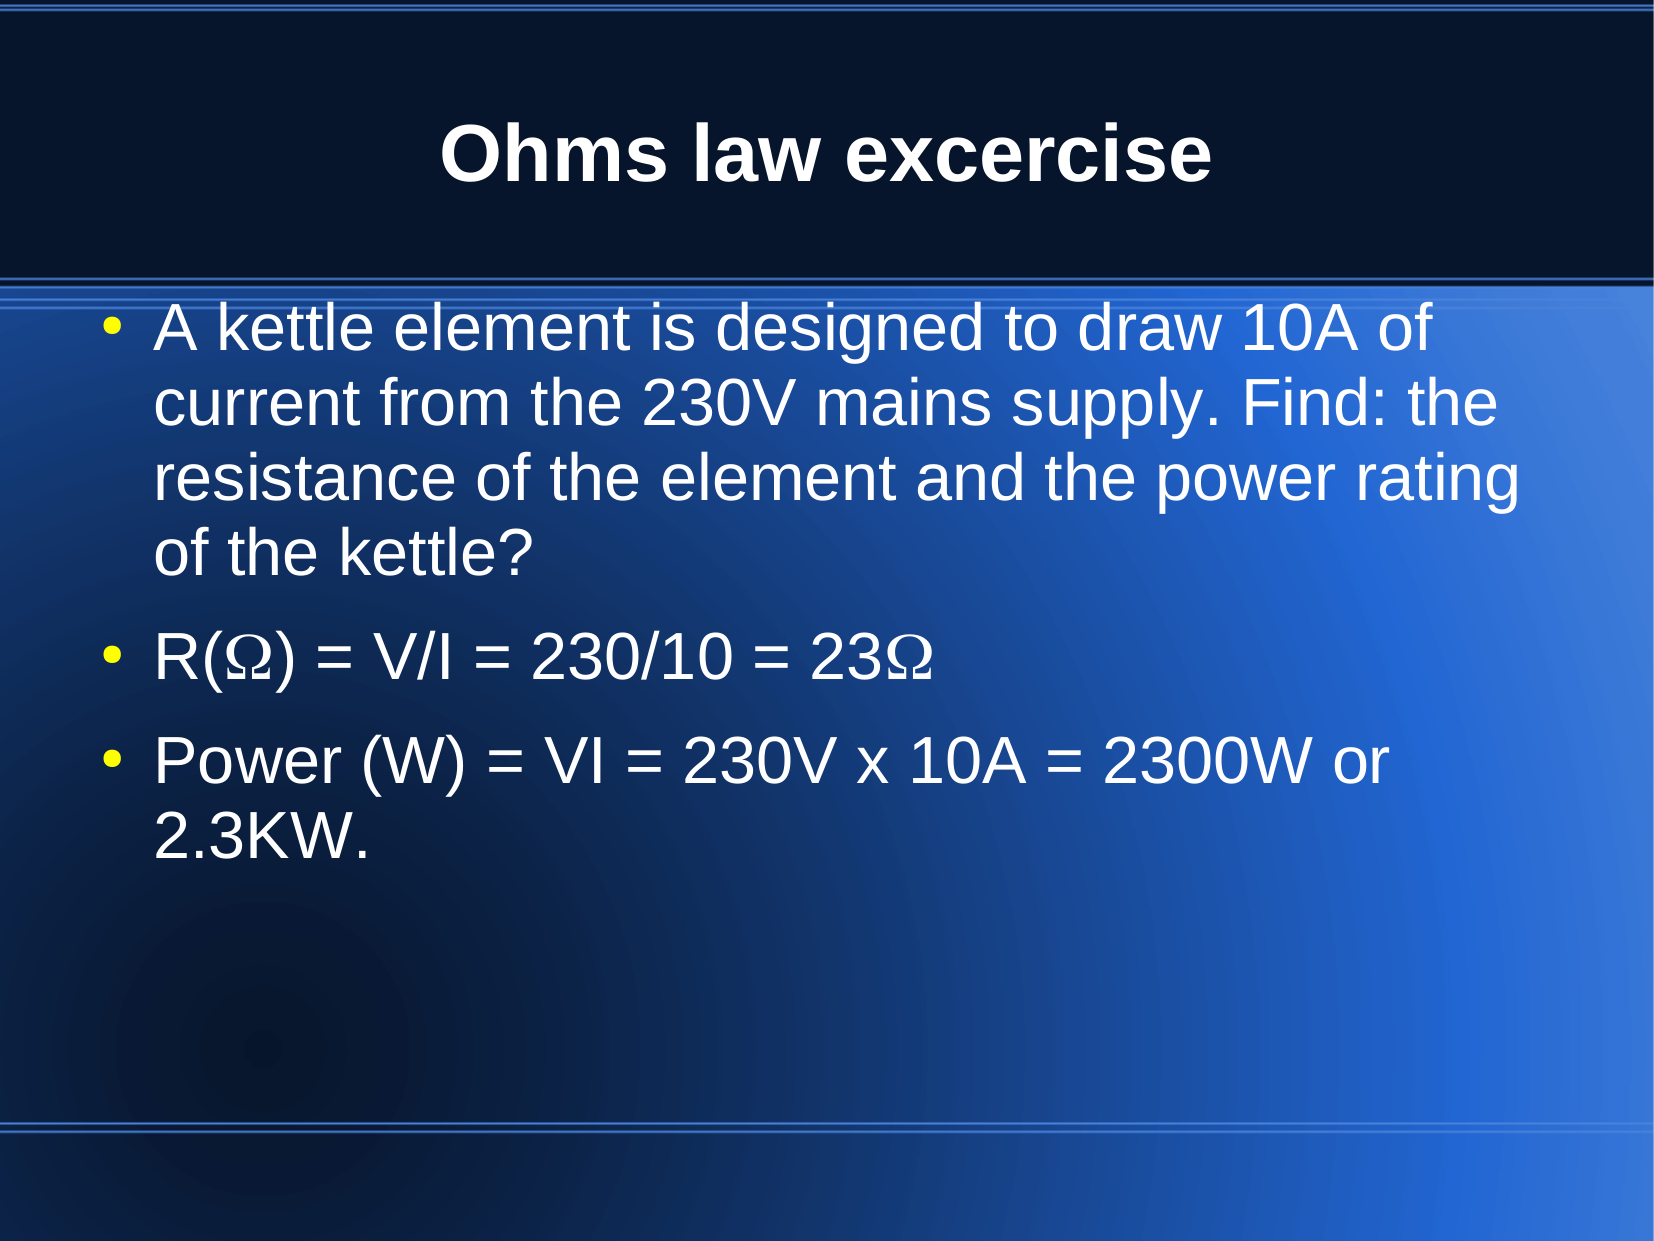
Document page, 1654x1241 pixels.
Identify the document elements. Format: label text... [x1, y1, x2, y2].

picture [0, 0, 1654, 1241]
list A kettle element is designed to draw 10A of current from the 230V mains supply. Find: the resistance of the element and the power rating of the kettle? R(W) = V/I = 230/10 = 23W Power (W) = VI = 230V x 10A = 2300W or 2.3KW. [82, 290, 1571, 1109]
title Ohms law excercise [82, 49, 1571, 257]
